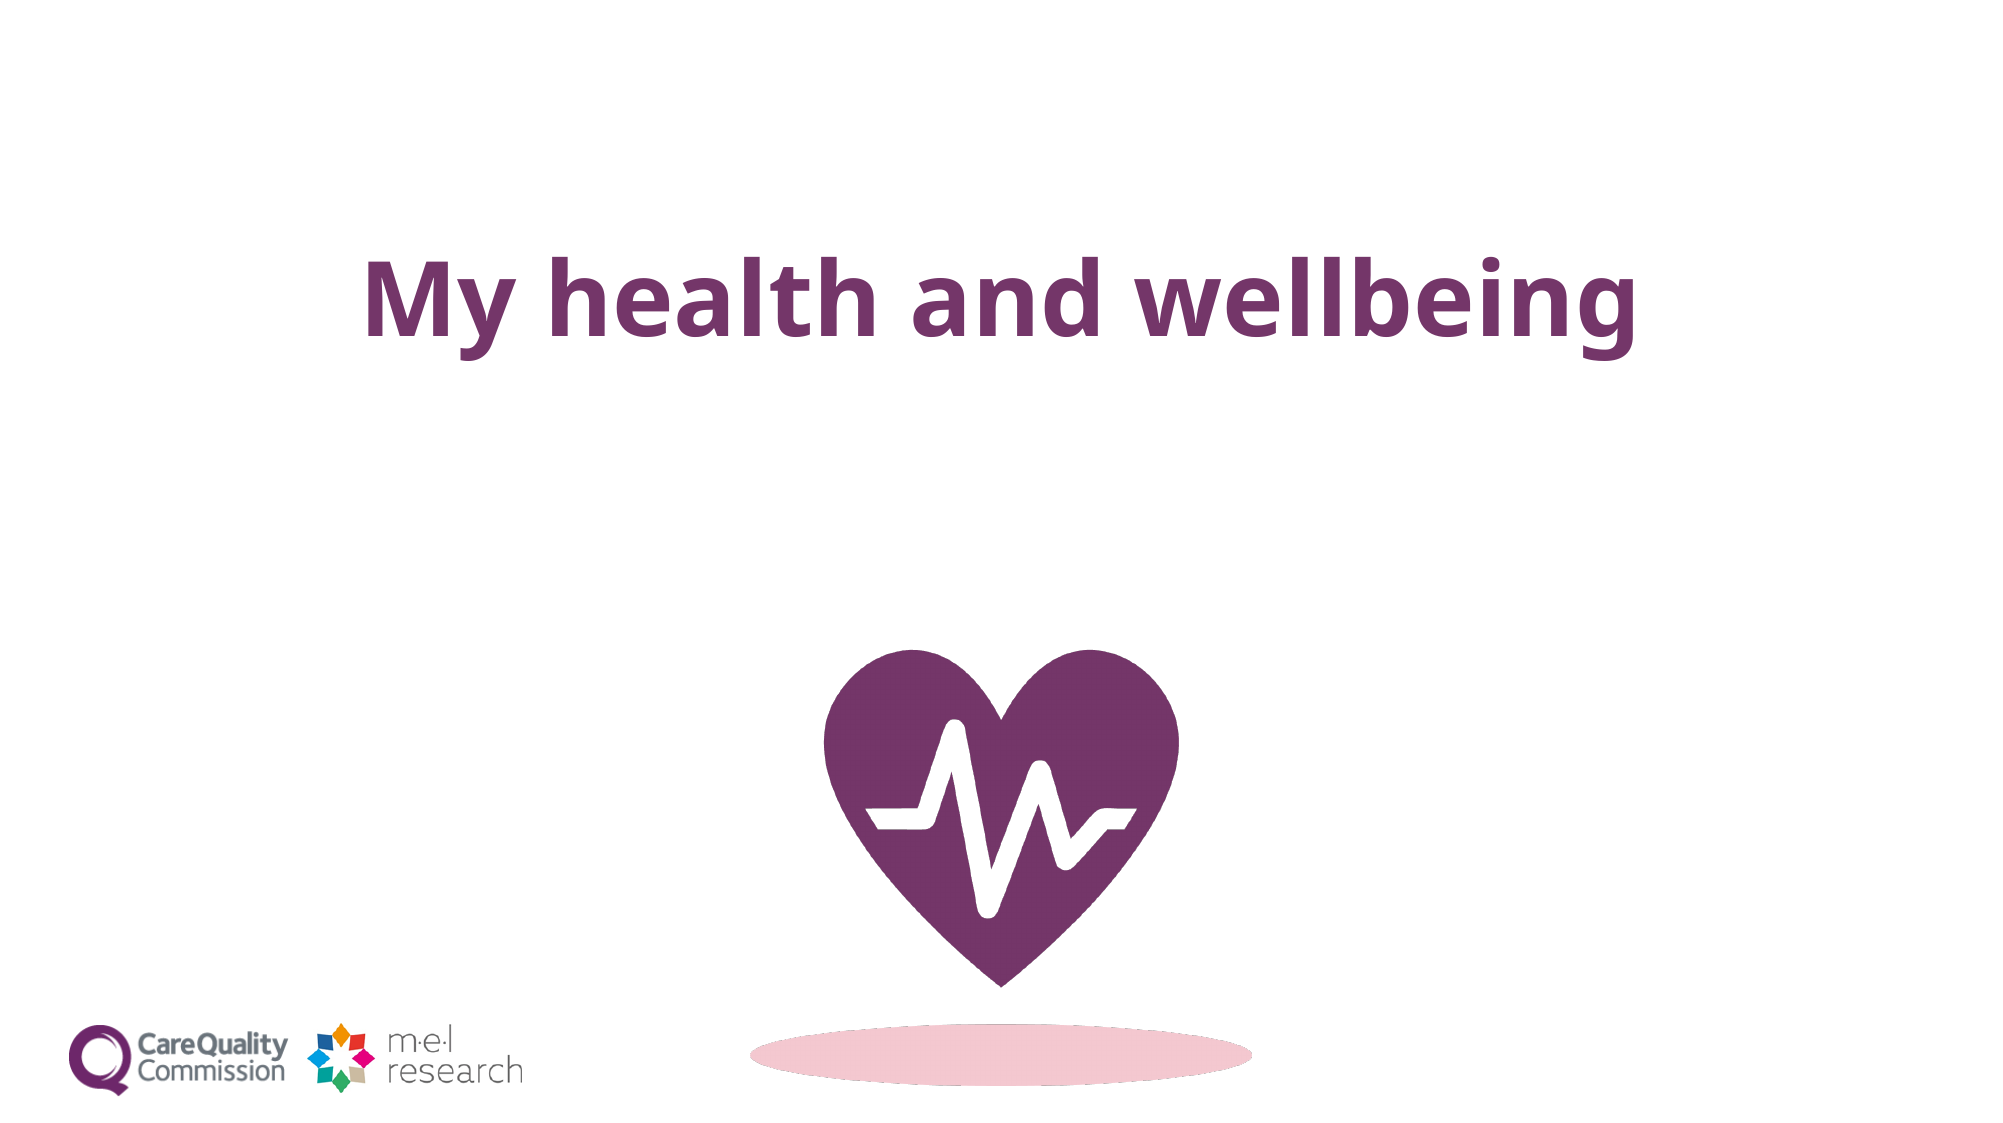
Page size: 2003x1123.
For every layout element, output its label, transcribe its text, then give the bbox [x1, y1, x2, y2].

title My health and wellbeing [131, 210, 1871, 327]
picture [307, 1023, 522, 1093]
picture [750, 567, 1252, 1086]
picture [67, 1023, 291, 1099]
